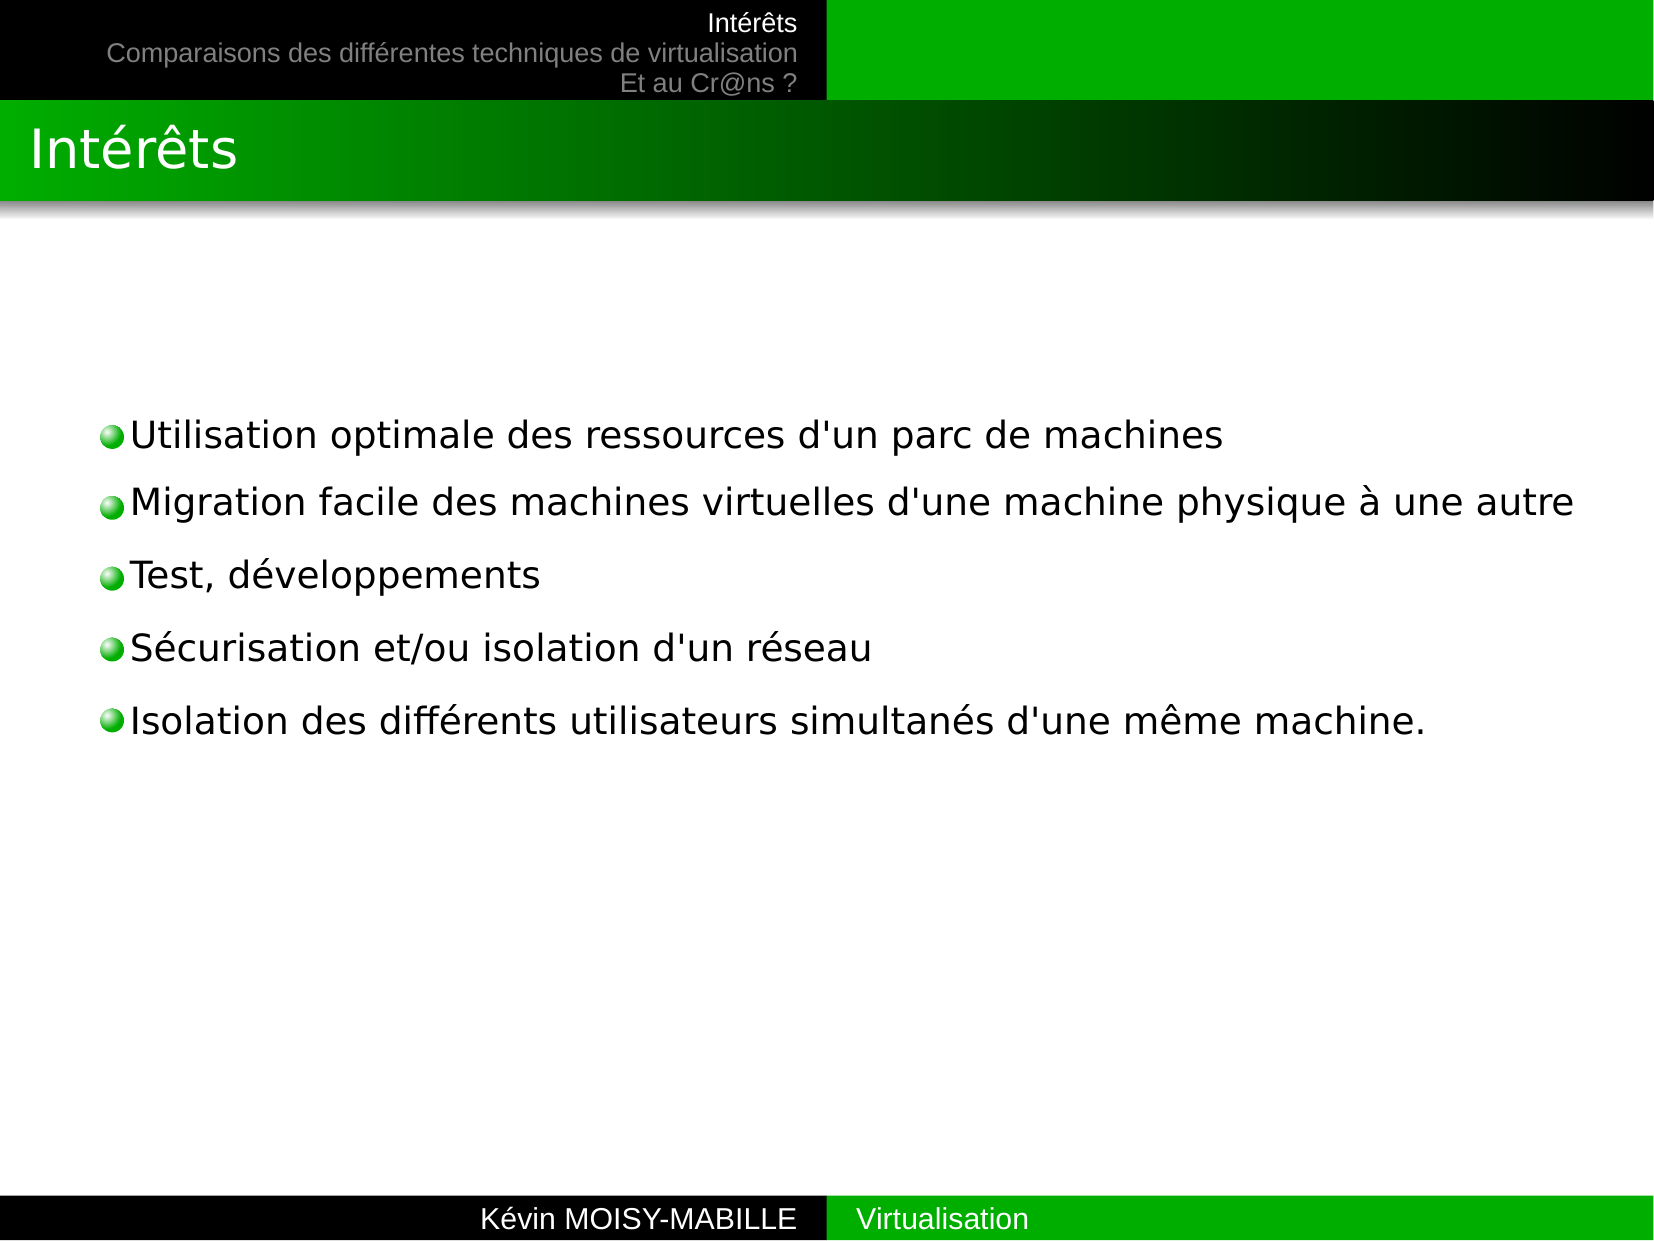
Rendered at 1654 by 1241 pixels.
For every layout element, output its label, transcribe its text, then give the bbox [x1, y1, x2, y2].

text_box [100, 637, 125, 662]
text_box Kévin MOISY-MABILLE [0, 1202, 798, 1238]
text_box [0, 0, 1654, 219]
text_box Intérêts Comparaisons des différentes techniques de virtualisation Et au Cr@ns ? [0, 7, 798, 99]
text_box Virtualisation [856, 1202, 1654, 1238]
text_box Intérêts [29, 118, 1654, 184]
text_box [0, 1195, 1654, 1241]
text_box [100, 566, 125, 591]
text_box [100, 708, 125, 733]
text_box Utilisation optimale des ressources d'un parc de machines Migration facile des machines virtuelles d'une machine physique à une autre Test, développements Sécurisation et/ou isolation d'un réseau Isolation des différents utilisateurs simultanés d'une même machine. [129, 413, 1625, 744]
text_box [100, 425, 125, 449]
text_box [100, 496, 125, 520]
